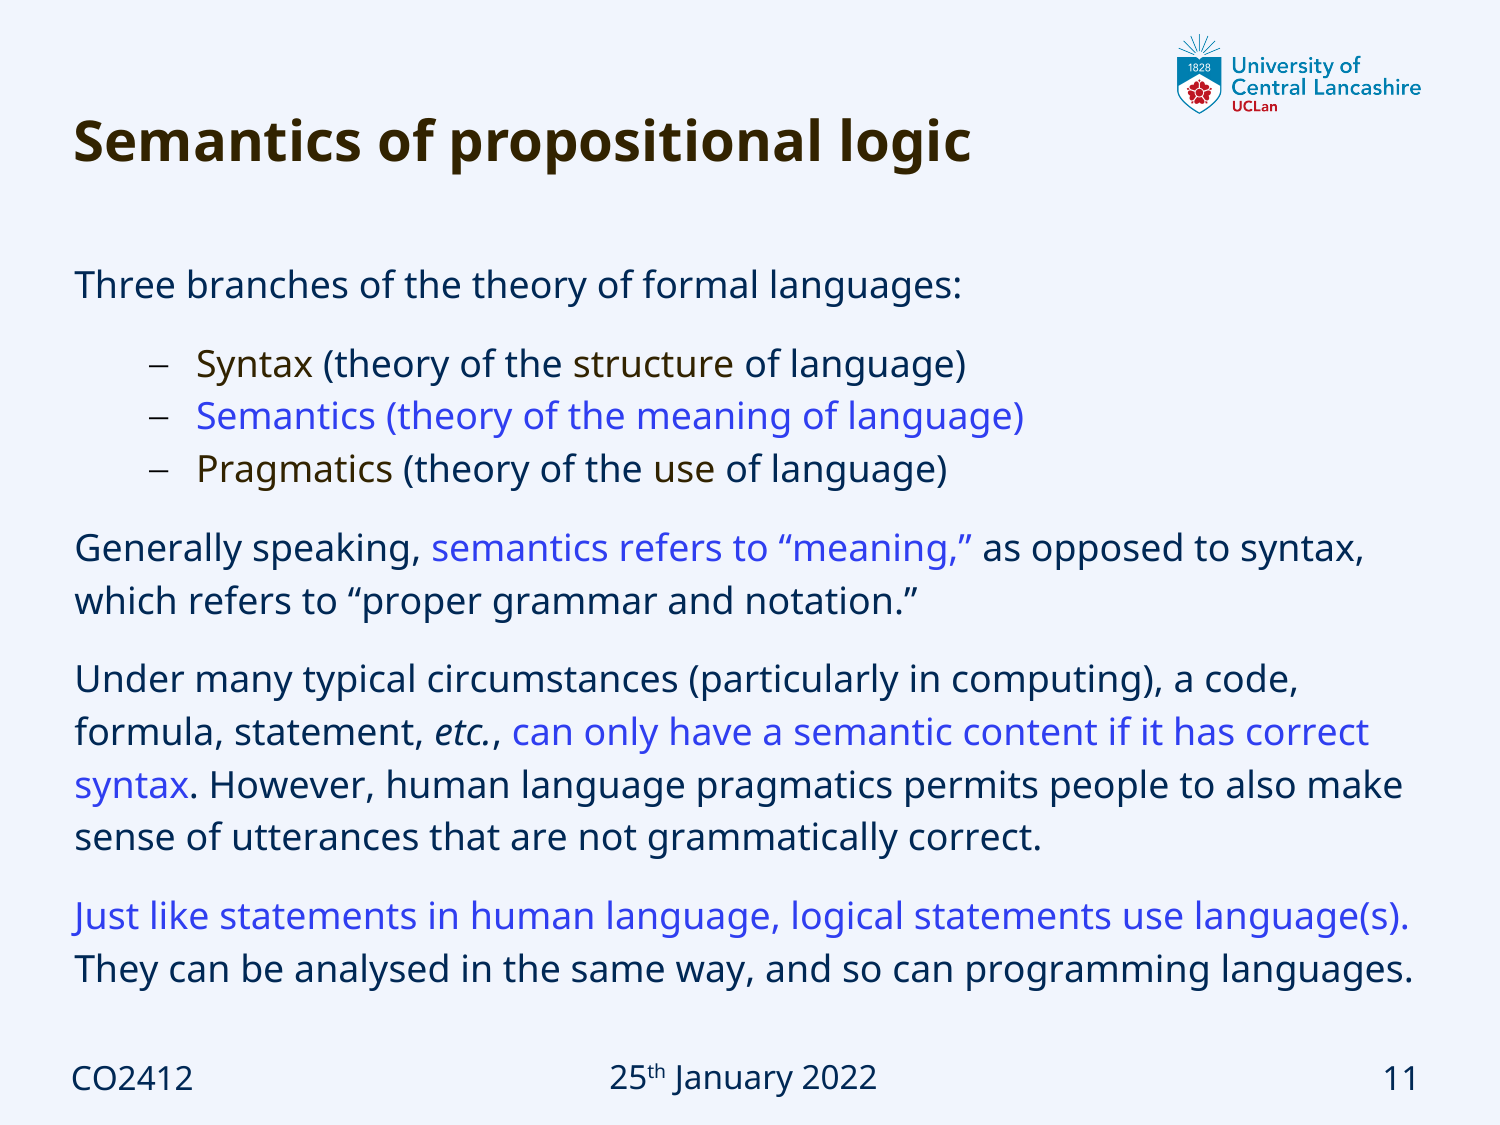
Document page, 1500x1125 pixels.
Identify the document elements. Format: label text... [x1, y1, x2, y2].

title Semantics of propositional logic [58, 54, 1500, 224]
text_box Three branches of the theory of formal languages: Syntax (theory of the structure of language) Semantics (theory of the meaning of language) Pragmatics (theory of the use of language) Generally speaking, semantics refers to “meaning,” as opposed to syntax, which refers to “proper grammar and notation.” Under many typical circumstances (particularly in computing), a code, formula, statement, etc., can only have a semantic content if it has correct syntax. However, human language pragmatics permits people to also make sense of utterances that are not grammatically correct. Just like statements in human language, logical statements use language(s). They can be analysed in the same way, and so can programming languages. [59, 245, 1435, 998]
picture [1177, 34, 1421, 54]
